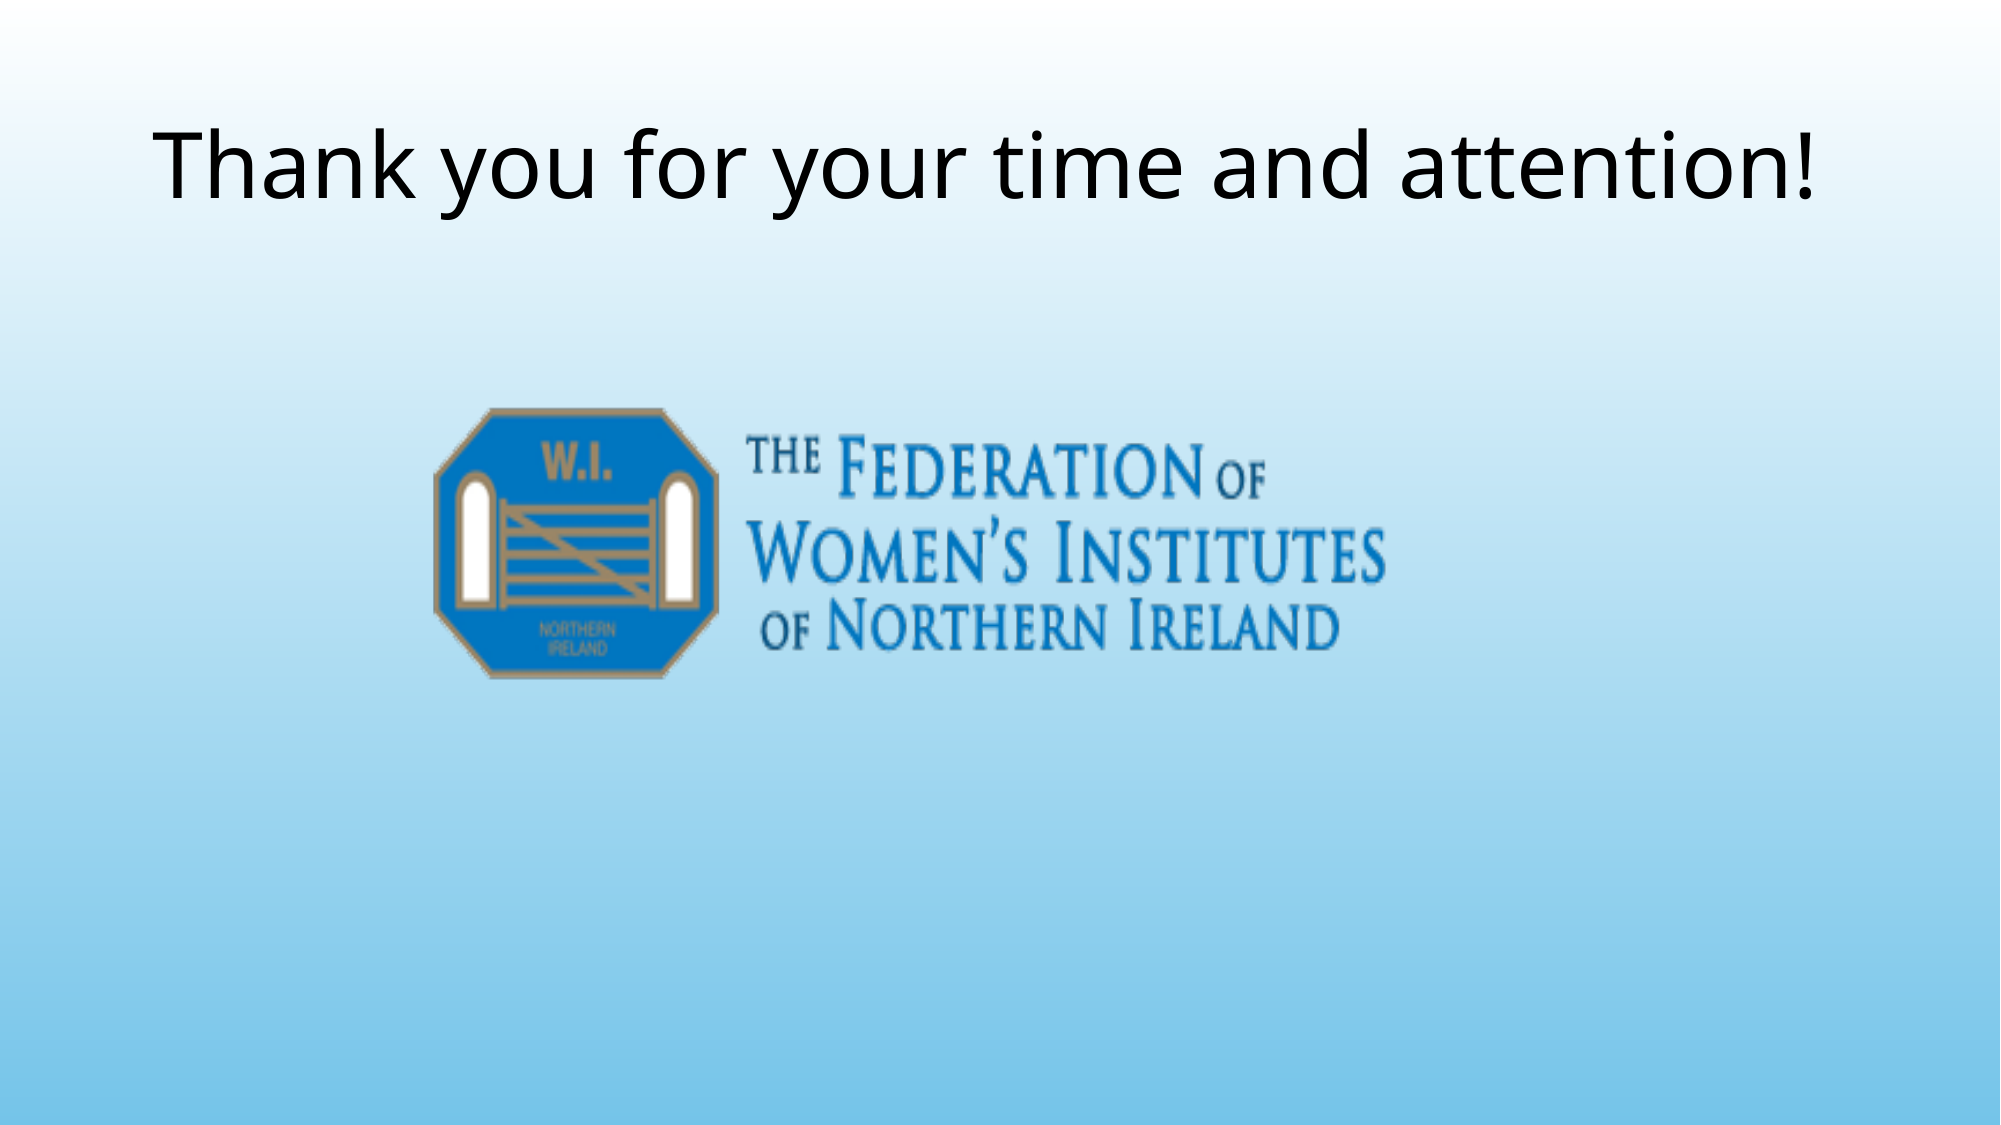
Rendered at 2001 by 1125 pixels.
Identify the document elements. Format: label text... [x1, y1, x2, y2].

title Thank you for your time and attention! [137, 59, 1863, 278]
picture [423, 397, 1418, 686]
